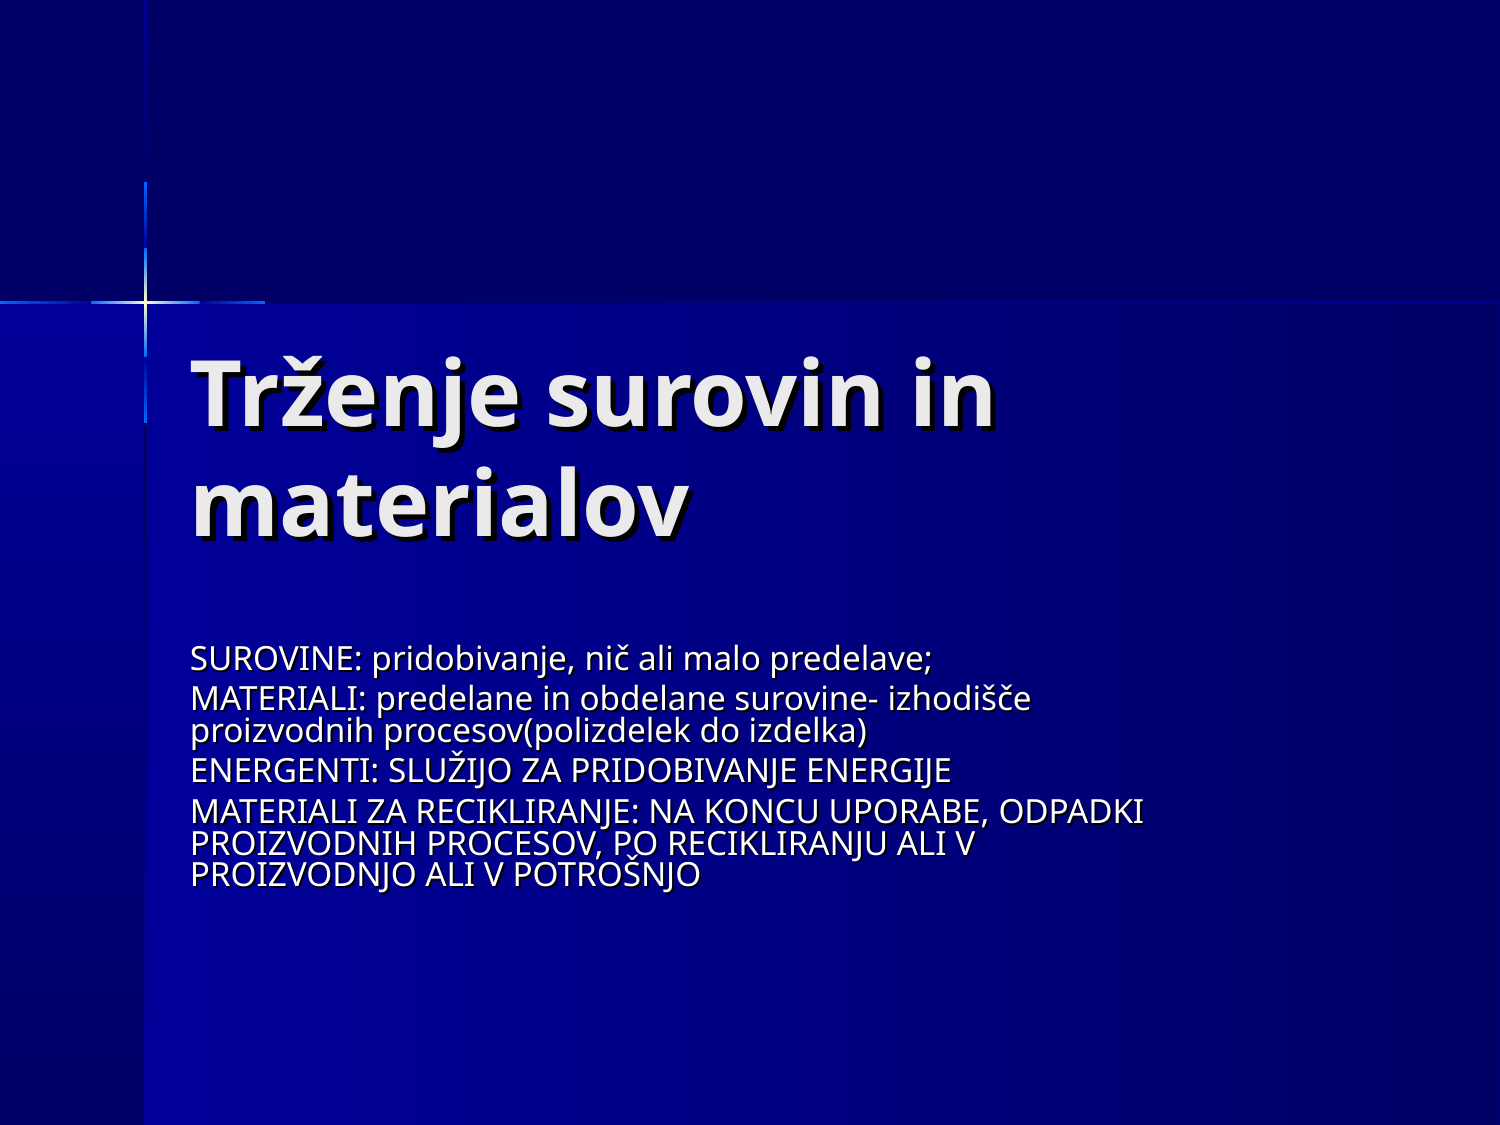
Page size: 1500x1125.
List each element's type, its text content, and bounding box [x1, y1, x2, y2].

title Trženje surovin in materialov [174, 327, 1338, 563]
text_box SUROVINE: pridobivanje, nič ali malo predelave; MATERIALI: predelane in obdelane surovine- izhodišče proizvodnih procesov(polizdelek do izdelka) ENERGENTI: SLUŽIJO ZA PRIDOBIVANJE ENERGIJE MATERIALI ZA RECIKLIRANJE: NA KONCU UPORABE, ODPADKI PROIZVODNIH PROCESOV, PO RECIKLIRANJU ALI V PROIZVODNJO ALI V POTROŠNJO [174, 637, 1225, 926]
